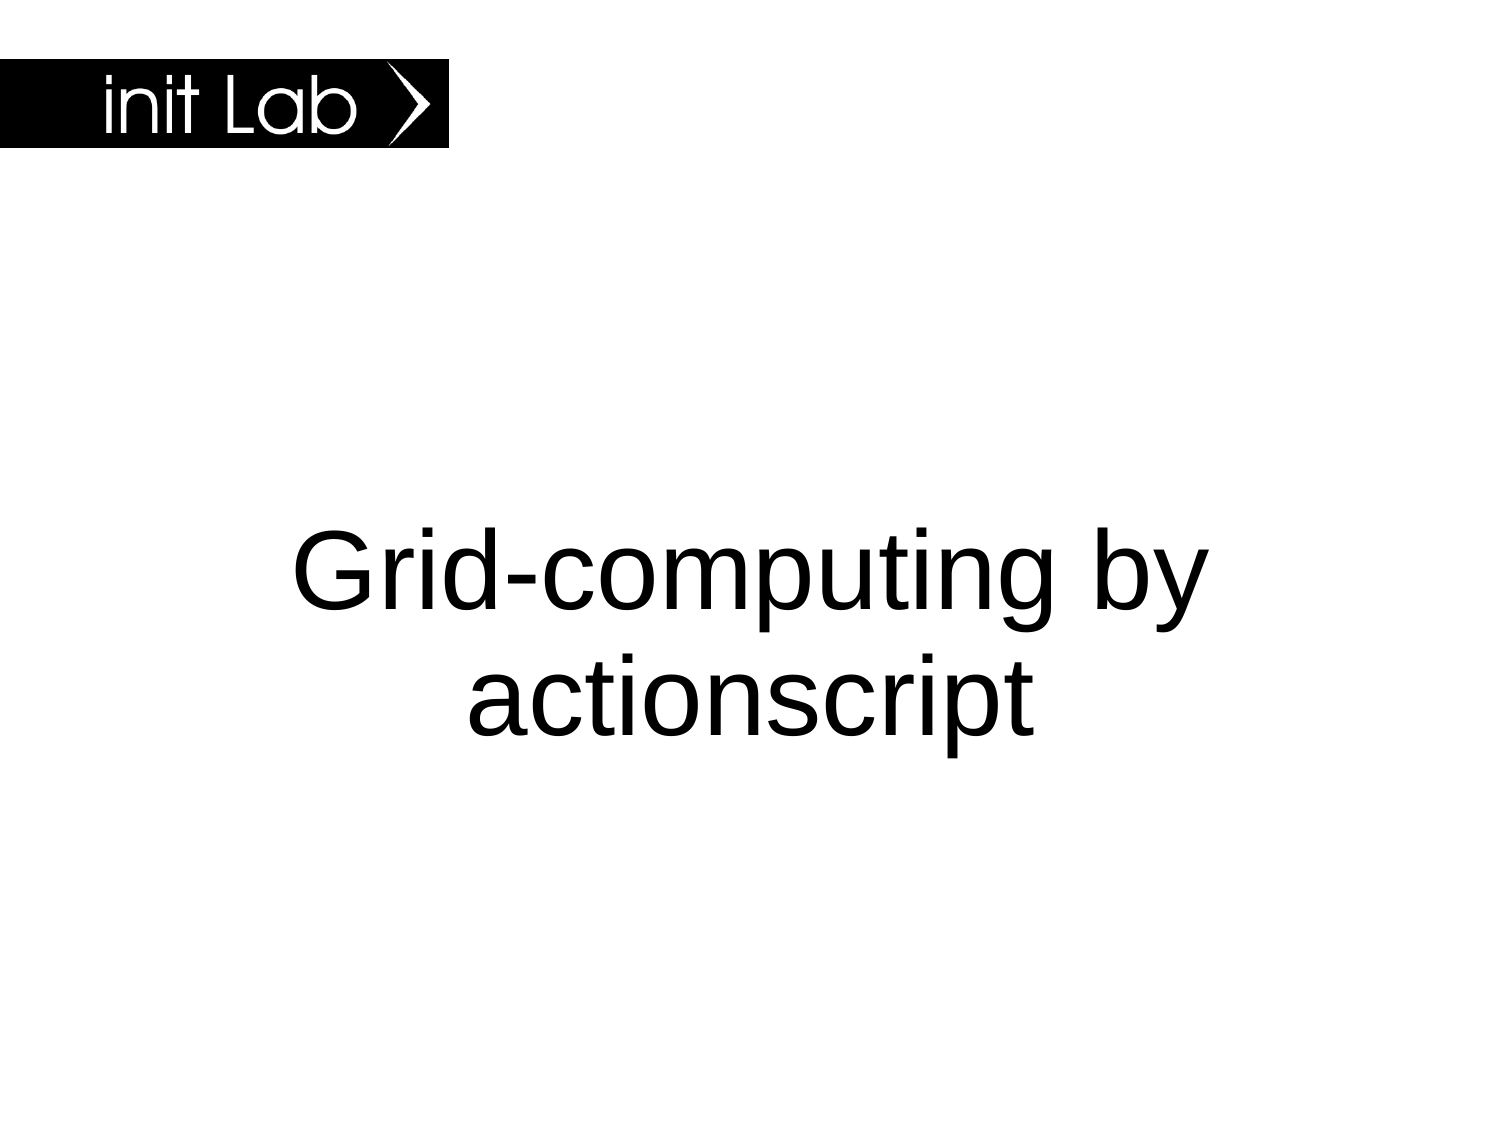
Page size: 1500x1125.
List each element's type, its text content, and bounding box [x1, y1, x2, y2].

subtitle Grid-computing by actionscript [75, 269, 1426, 998]
picture [0, 59, 449, 148]
